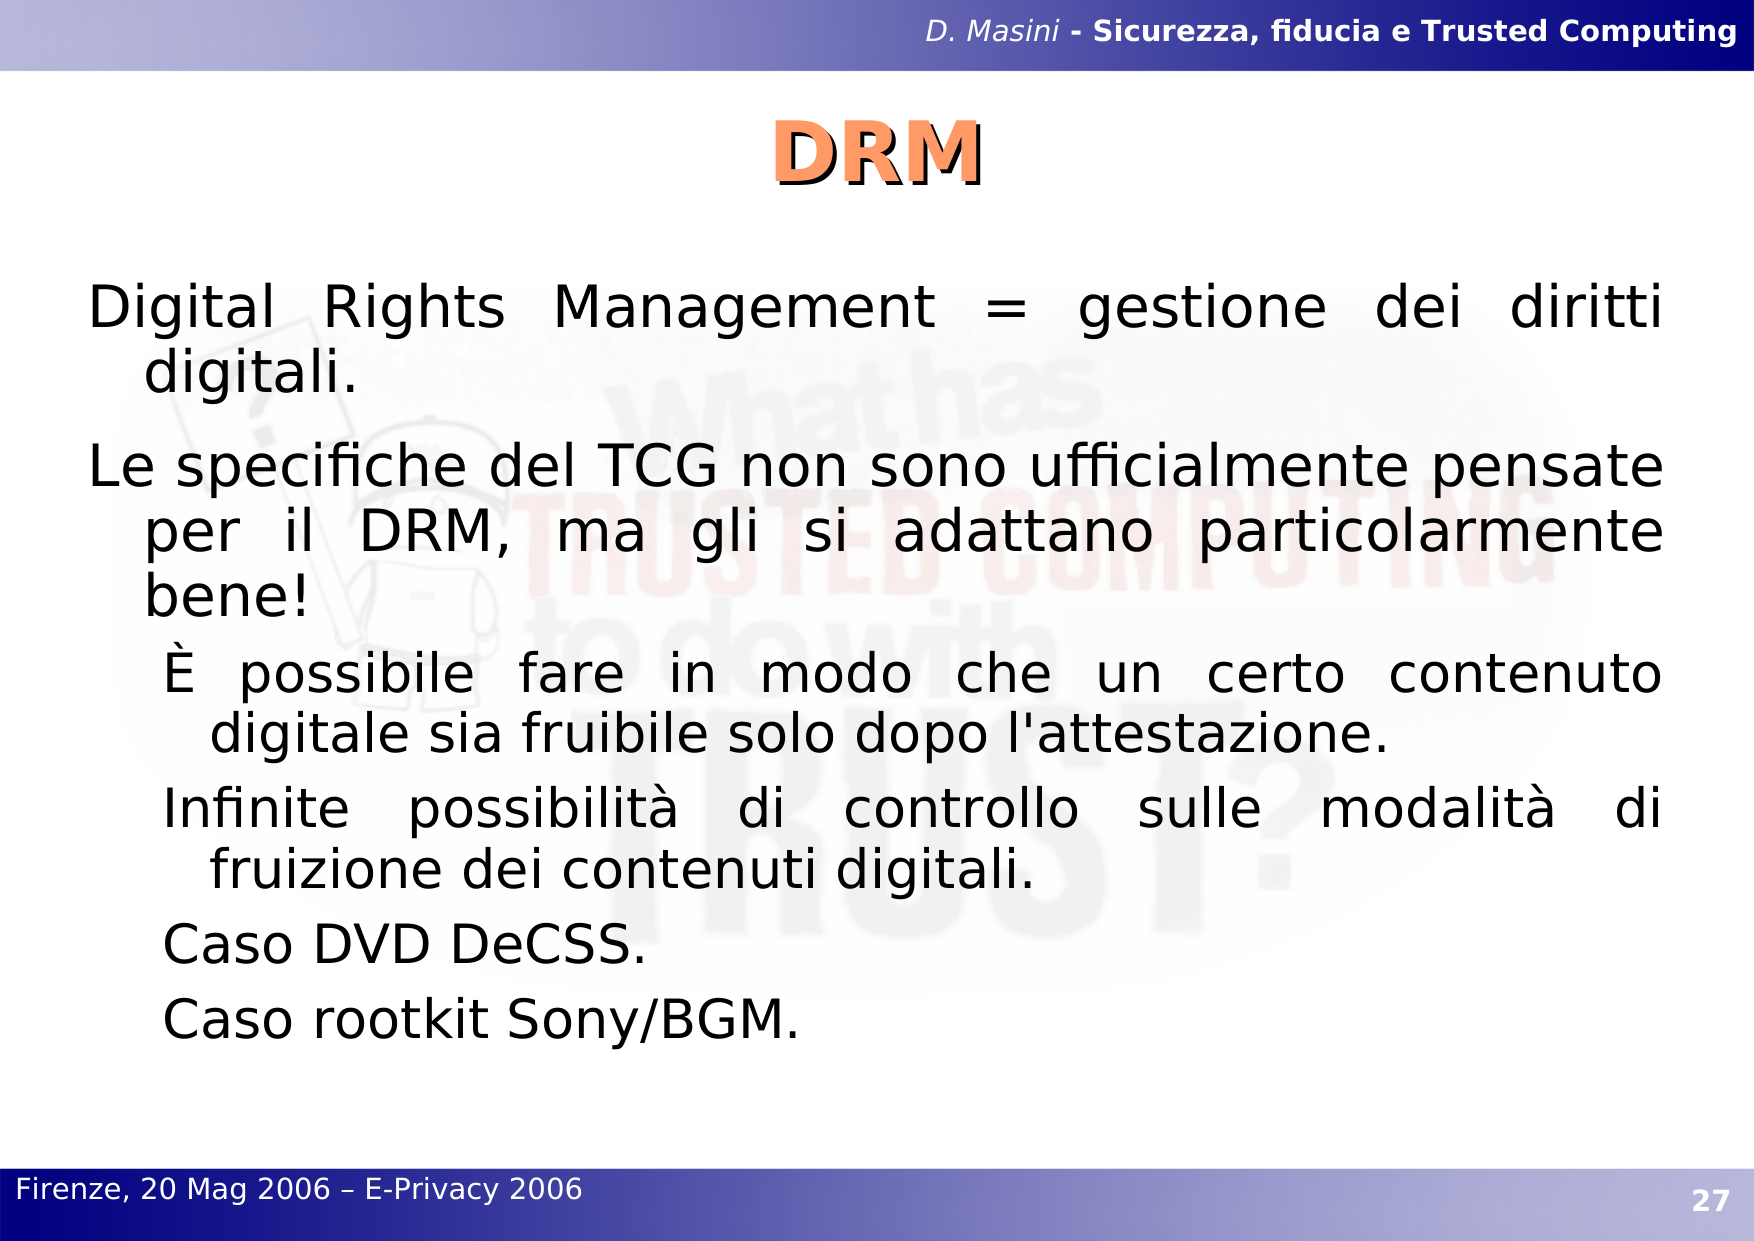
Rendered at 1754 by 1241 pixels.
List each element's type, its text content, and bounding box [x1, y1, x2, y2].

text_box D. Masini - Sicurezza, fiducia e Trusted Computing [602, 7, 1754, 63]
text_box <number> [1641, 1185, 1732, 1223]
title DRM [87, 49, 1666, 257]
picture [0, 0, 1754, 1241]
list Digital Rights Management = gestione dei diritti digitali. Le specifiche del TCG non sono ufficialmente pensate per il DRM, ma gli si adattano particolarmente bene! È possibile fare in modo che un certo contenuto digitale sia fruibile solo dopo l'attestazione. Infinite possibilità di controllo sulle modalità di fruizione dei contenuti digitali. Caso DVD DeCSS. Caso rootkit Sony/BGM. [87, 275, 1666, 1142]
text_box Firenze, 20 Mag 2006 – E-Privacy 2006 [0, 1175, 1314, 1234]
